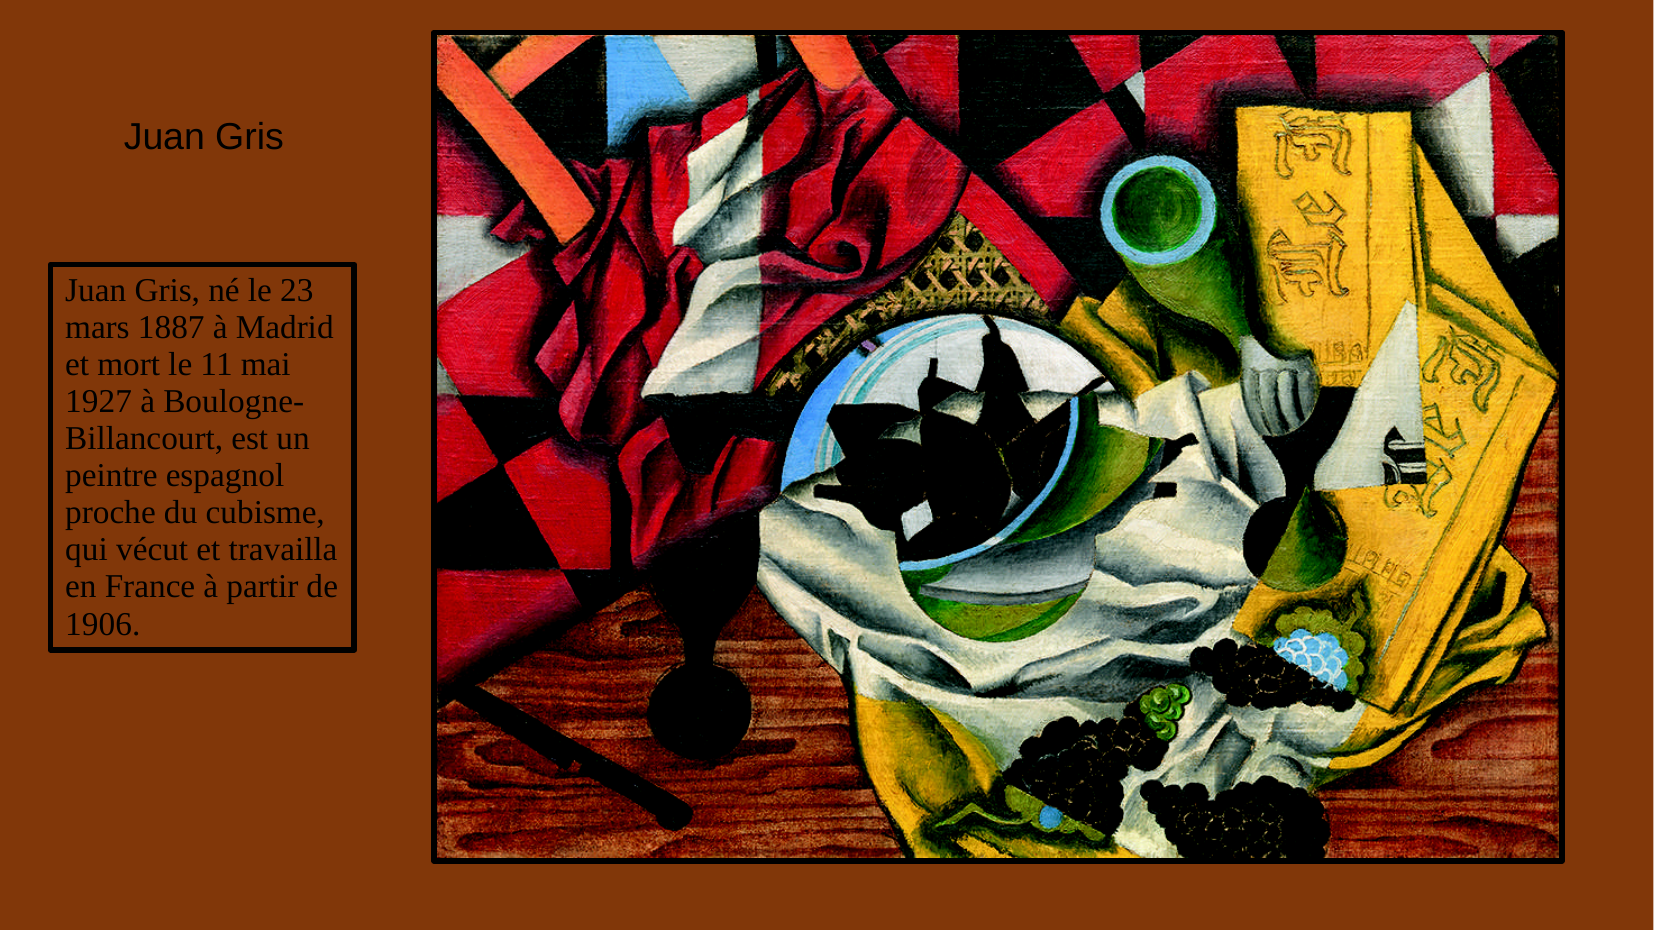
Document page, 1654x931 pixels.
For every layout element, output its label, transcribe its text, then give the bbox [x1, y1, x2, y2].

title Juan Gris [65, 94, 343, 179]
picture [437, 35, 1560, 858]
text_box Juan Gris, né le 23 mars 1887 à Madrid et mort le 11 mai 1927 à Boulogne-Billancourt, est un peintre espagnol proche du cubisme, qui vécut et travailla en France à partir de 1906. [50, 264, 355, 650]
